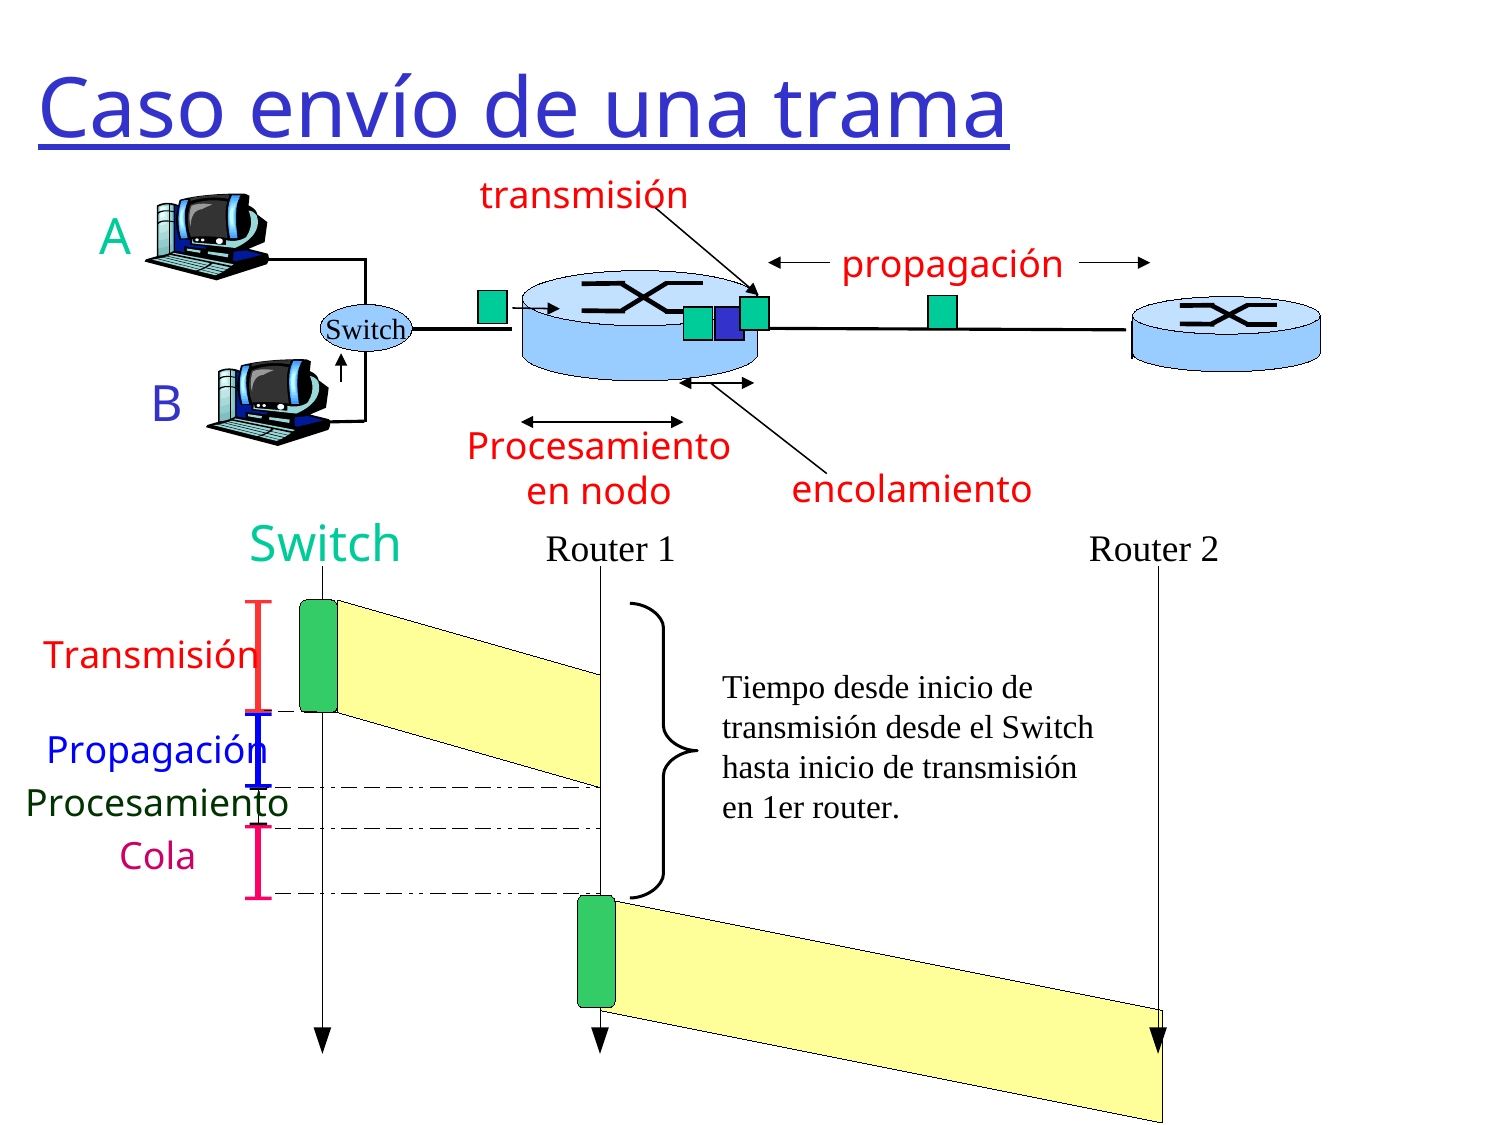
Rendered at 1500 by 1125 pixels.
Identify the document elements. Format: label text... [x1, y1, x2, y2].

text_box Procesamiento [10, 771, 305, 832]
text_box Propagación [31, 718, 284, 771]
text_box encolamiento [776, 456, 1048, 518]
text_box [1132, 316, 1321, 372]
text_box B [135, 363, 198, 440]
text_box Switch [320, 304, 413, 352]
text_box Router 1 [530, 521, 692, 577]
text_box A [84, 196, 147, 273]
text_box propagación [826, 231, 1080, 293]
text_box Procesamiento en nodo [451, 414, 747, 521]
text_box Switch [235, 503, 418, 580]
text_box [522, 307, 758, 381]
title Caso envío de una trama [37, 23, 1463, 188]
picture [205, 358, 333, 446]
text_box transmisión [464, 163, 705, 224]
text_box Cola [104, 824, 212, 886]
text_box Router 2 [1074, 516, 1235, 577]
text_box Transmisión [28, 623, 276, 685]
picture [144, 192, 271, 281]
text_box [1159, 1009, 1163, 1027]
text_box [577, 895, 1163, 1123]
text_box Tiempo desde inicio de transmisión desde el Switch hasta inicio de transmisión en 1er router. [707, 658, 1130, 833]
text_box [299, 599, 601, 787]
text_box [740, 296, 770, 330]
